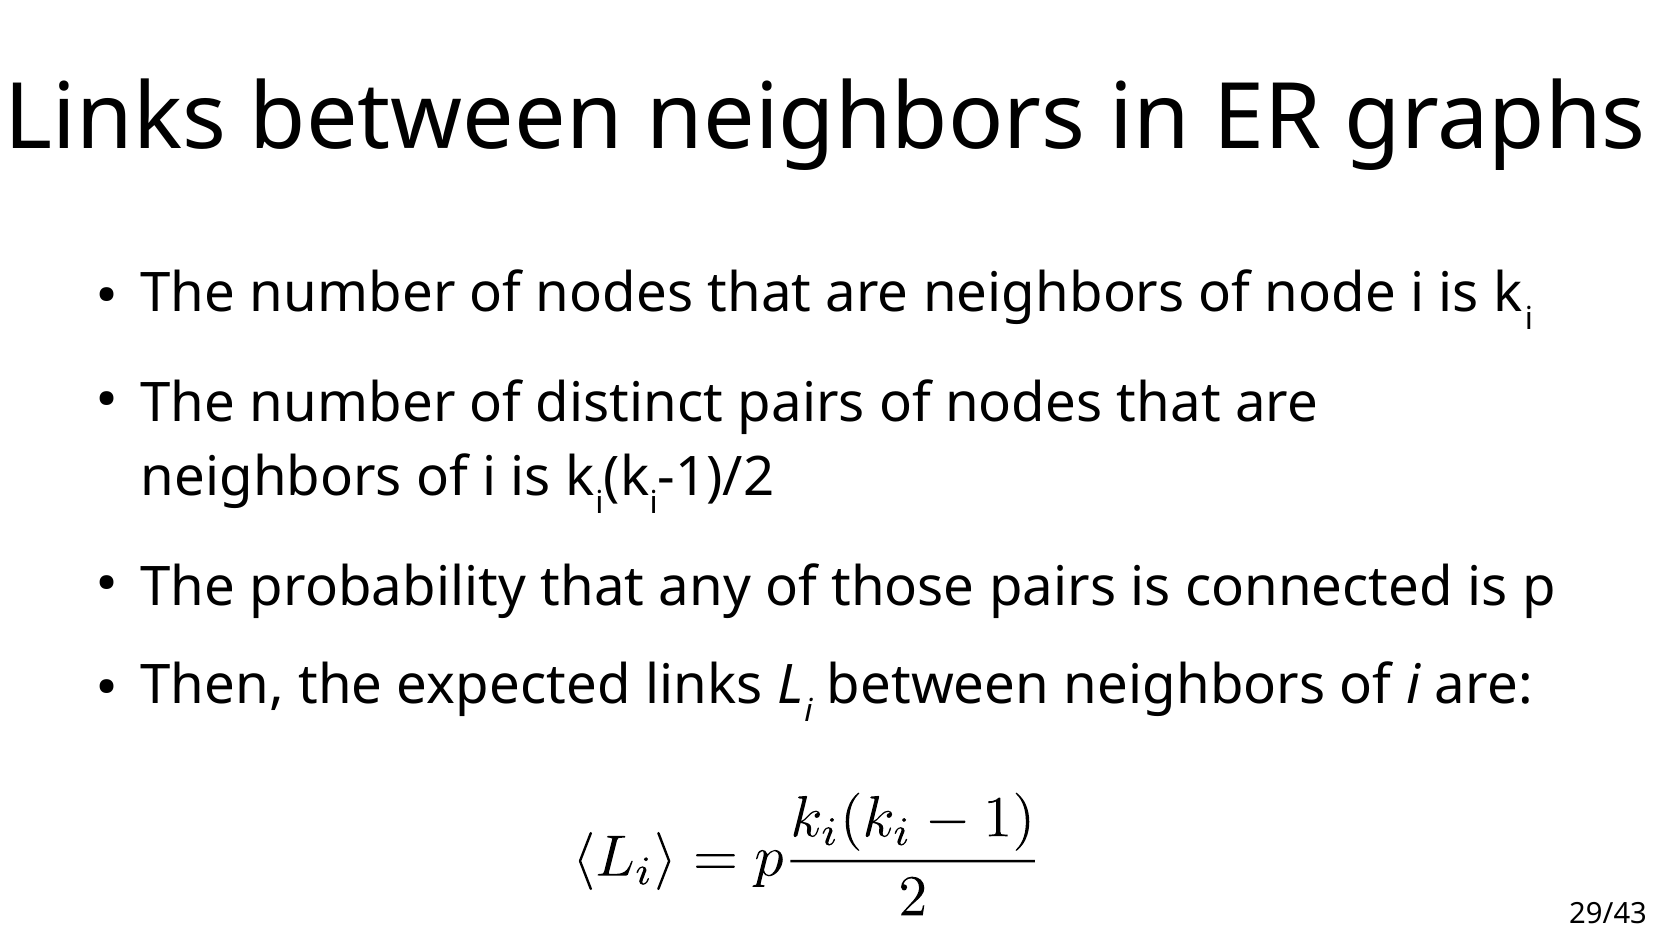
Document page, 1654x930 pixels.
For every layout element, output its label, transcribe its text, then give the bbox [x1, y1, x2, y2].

text_box [572, 792, 1036, 916]
list The number of nodes that are neighbors of node i is ki The number of distinct pairs of nodes that are neighbors of i is ki(ki-1)/2 The probability that any of those pairs is connected is p Then, the expected links Li between neighbors of i are: [82, 252, 1571, 793]
title Links between neighbors in ER graphs [0, 1, 1653, 226]
